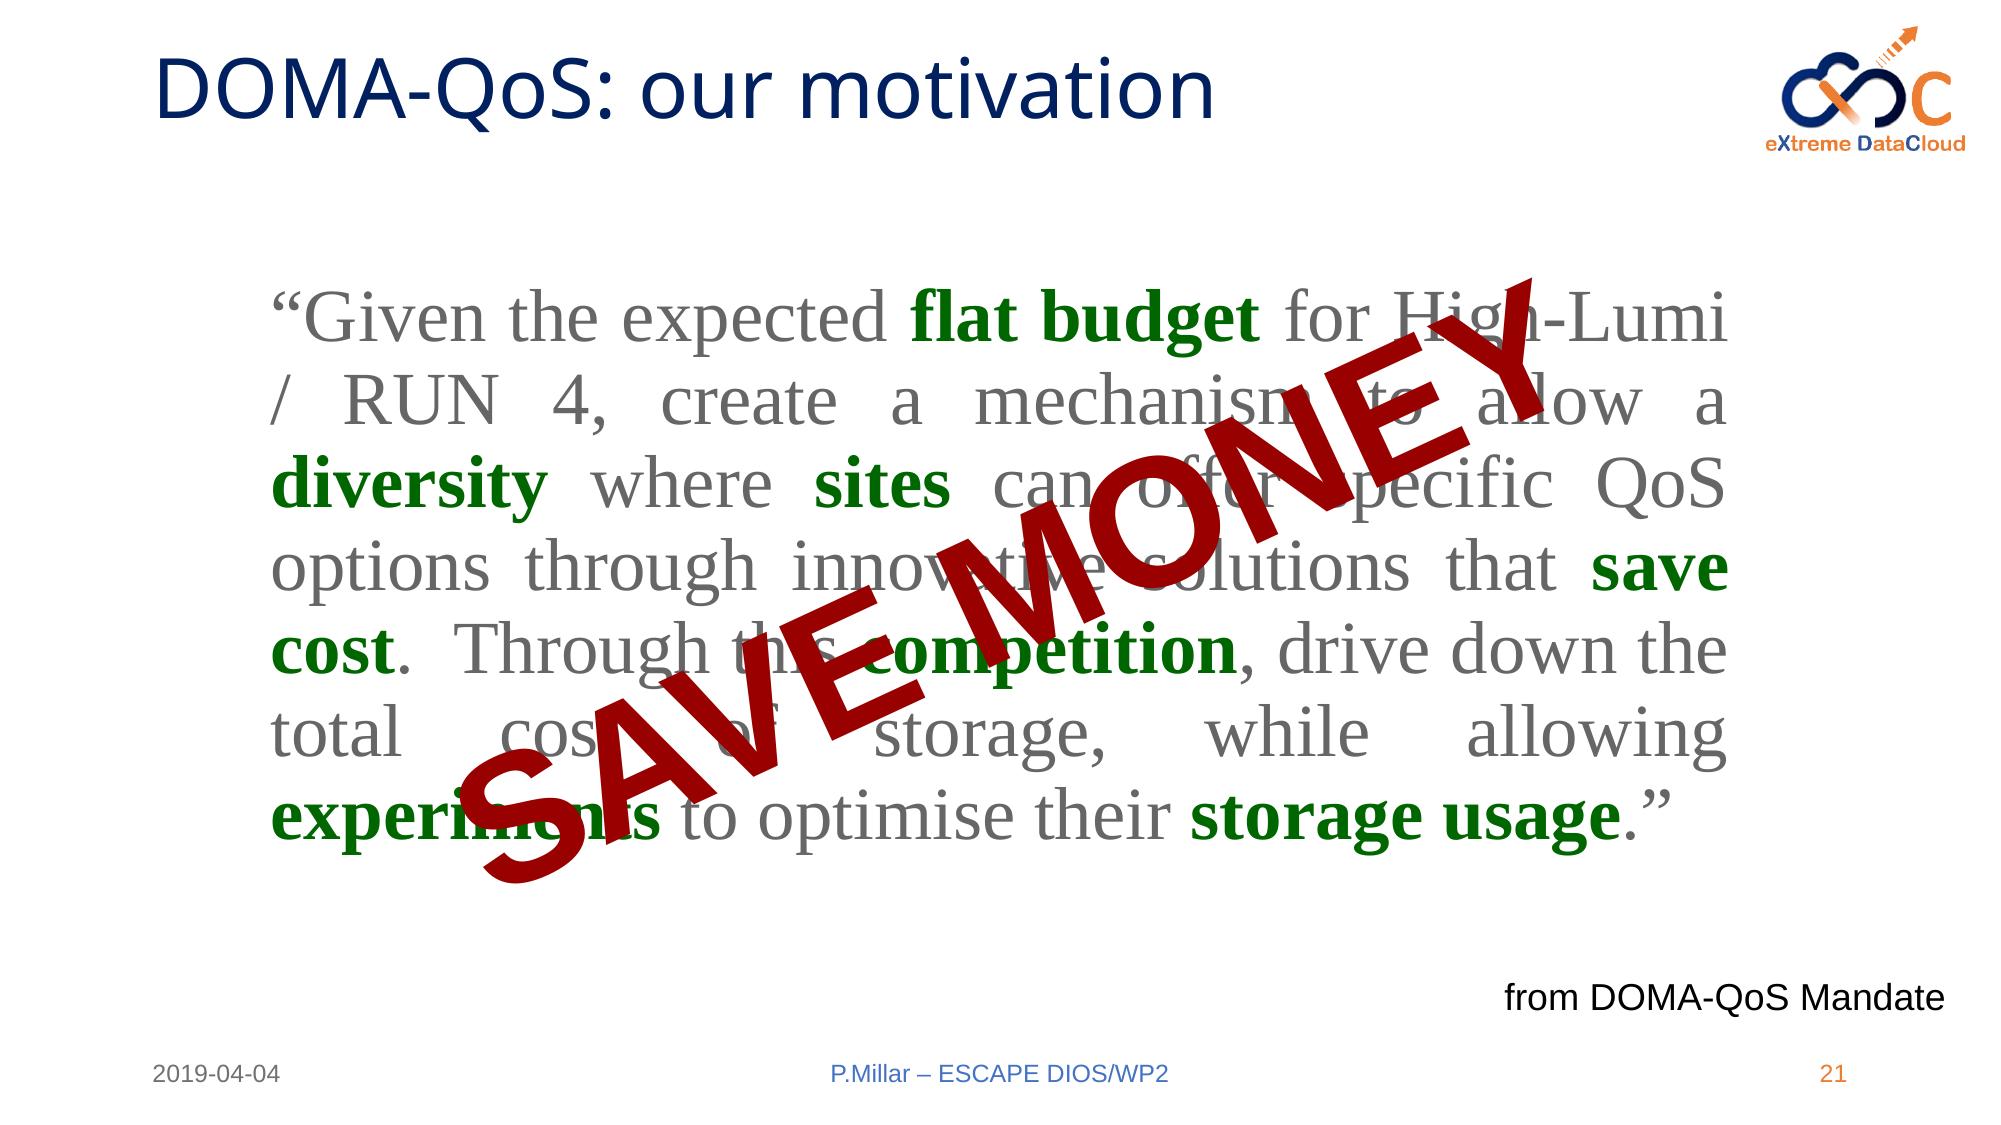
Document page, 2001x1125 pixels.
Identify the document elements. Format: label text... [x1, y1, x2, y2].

picture [1740, 18, 1985, 170]
slide_number <number> [1412, 1042, 1863, 1103]
footer P.Millar – ESCAPE DIOS/WP2 [662, 1042, 1338, 1103]
text_box SAVE MONEY [211, 137, 1815, 1038]
slide_number 2019-04-04 [137, 1042, 588, 1103]
text_box “Given the expected flat budget for High-Lumi / RUN 4, create a mechanism to allow a diversity where sites can offer specific QoS options through innovative solutions that save cost. Through this competition, drive down the total cost of storage, while allowing experiments to optimise their storage usage.” [255, 267, 1440, 817]
text_box from DOMA-QoS Mandate [1240, 968, 1961, 1026]
title DOMA-QoS: our motivation [137, 18, 1777, 152]
text_box “Given the expected flat budget for High-Lumi / RUN 4, create a mechanism to allow a diversity where sites can offer specific QoS options through innovative solutions that save cost. Through this competition, drive down the total cost of storage, while allowing experiments to optimise their storage usage.” [429, 370, 1745, 981]
